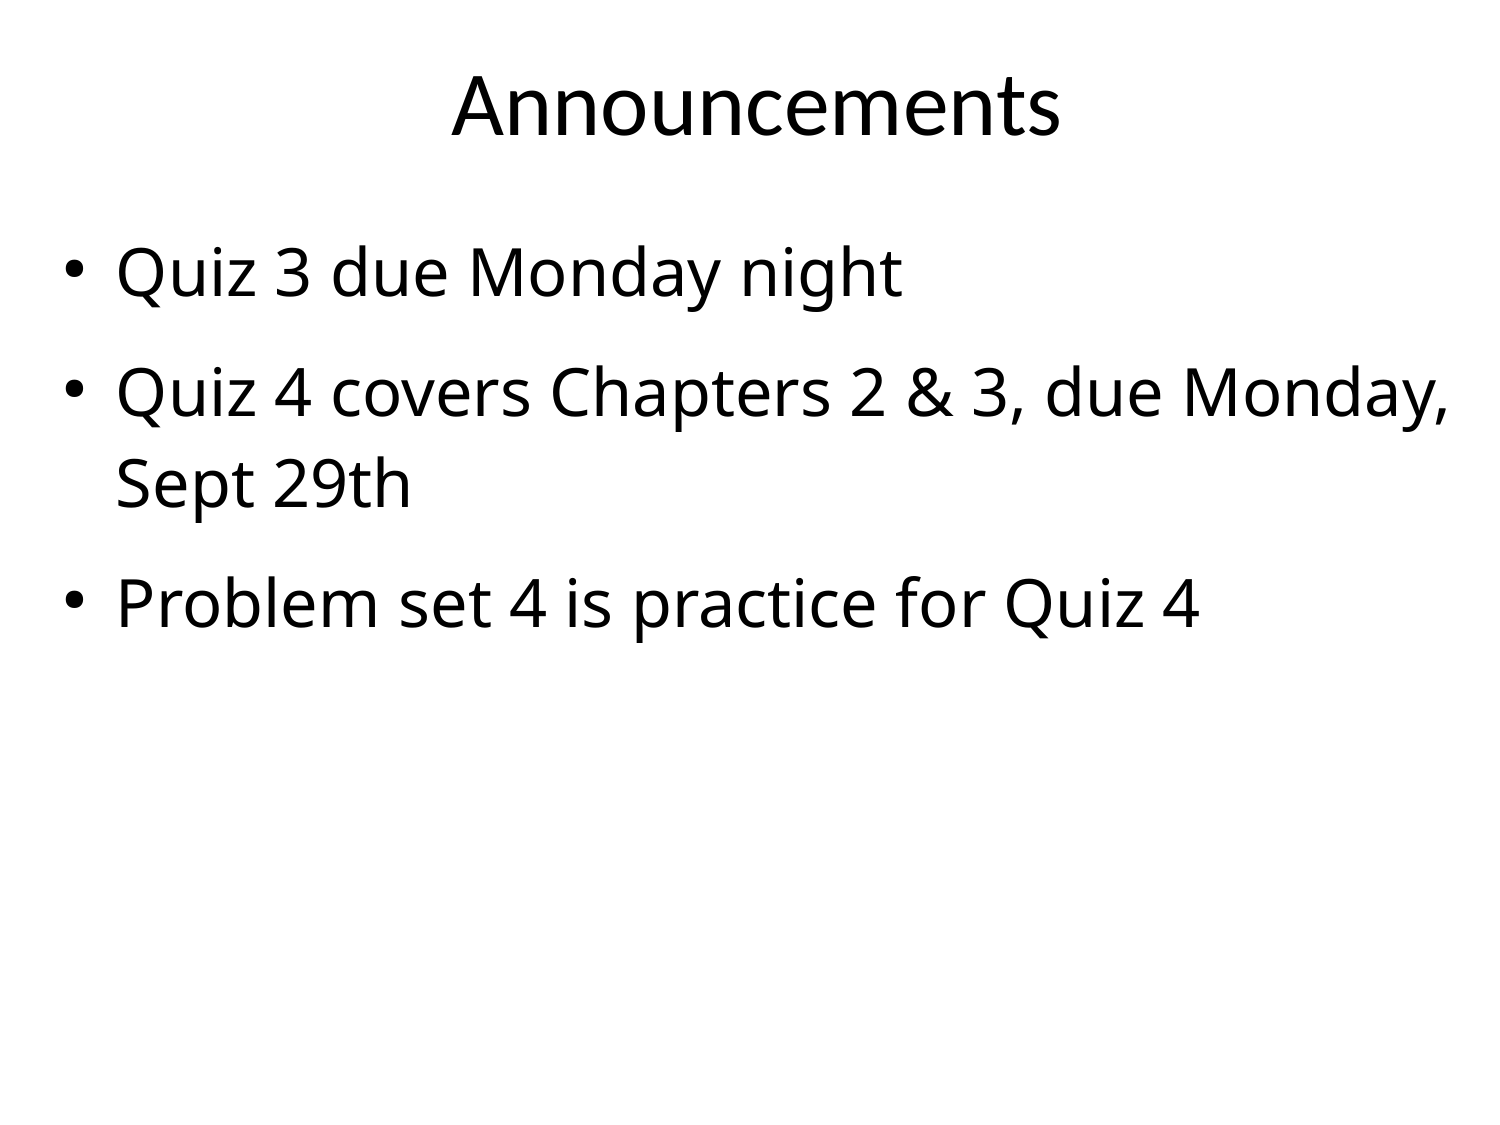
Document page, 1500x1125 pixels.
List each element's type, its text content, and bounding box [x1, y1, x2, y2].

list Quiz 3 due Monday night Quiz 4 covers Chapters 2 & 3, due Monday, Sept 29th Problem set 4 is practice for Quiz 4 [45, 224, 1471, 1066]
title Announcements [45, 29, 1471, 196]
